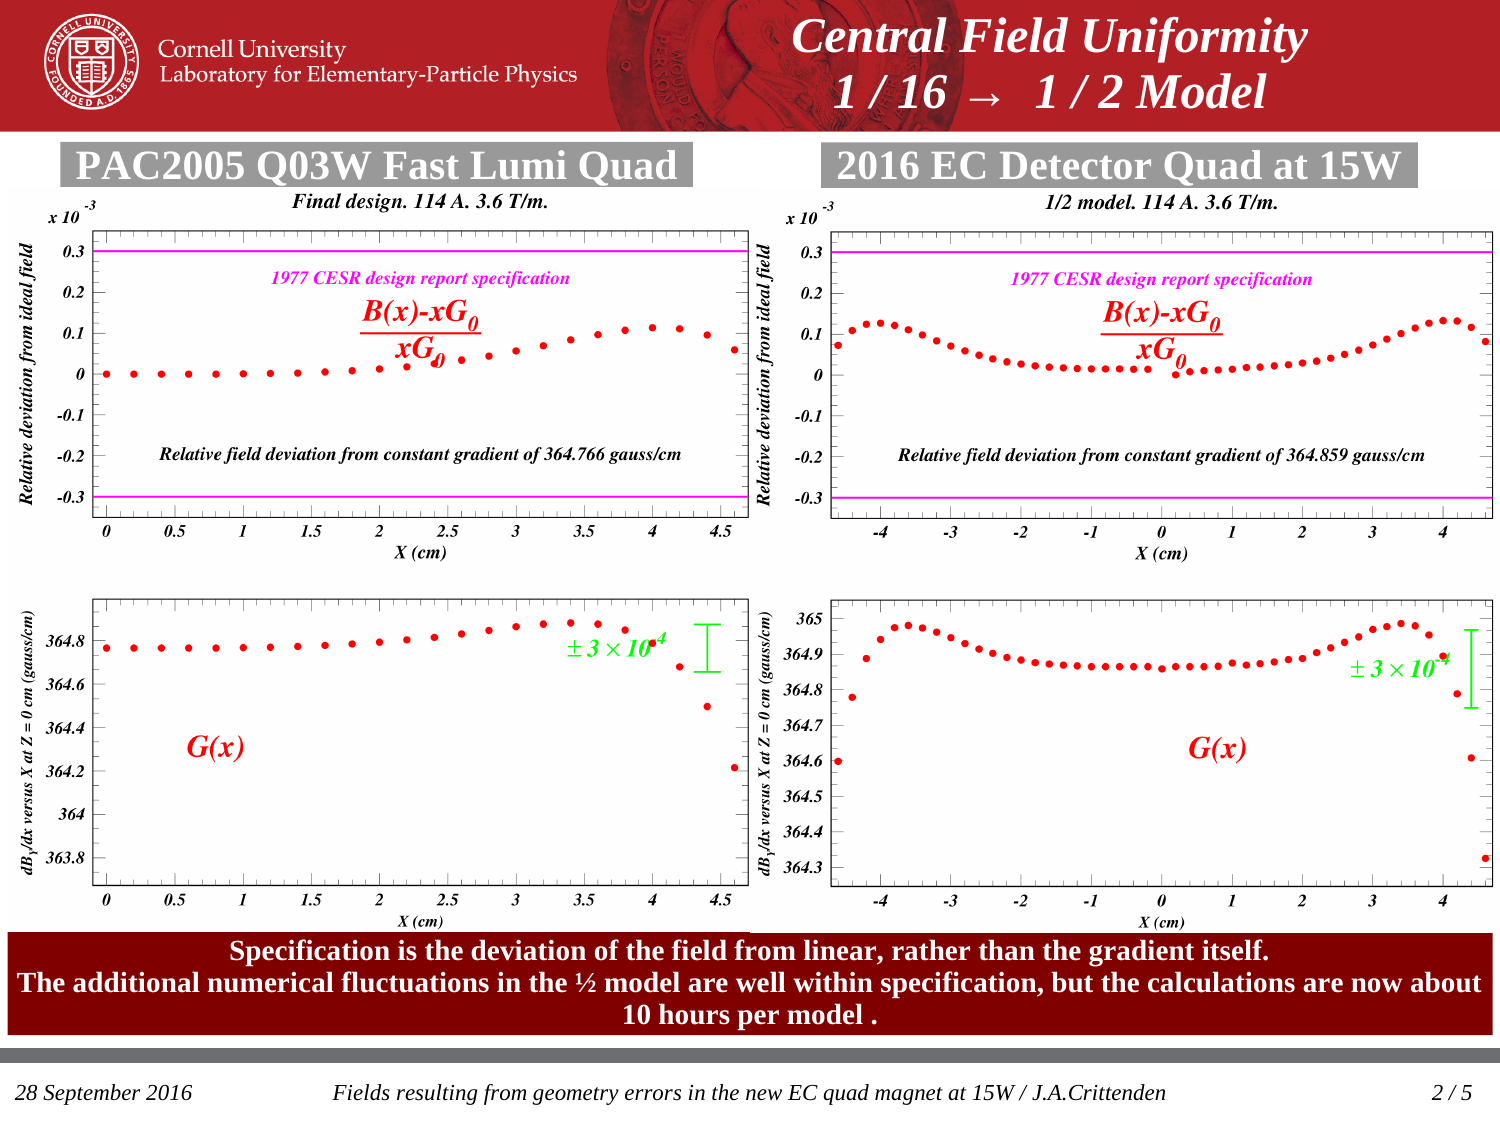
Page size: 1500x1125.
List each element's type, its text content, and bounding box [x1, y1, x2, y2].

text_box Specification is the deviation of the field from linear, rather than the gradient itself. The additional numerical fluctuations in the ½ model are well within specification, but the calculations are now about 10 hours per model . [7, 932, 1493, 1036]
picture [7, 187, 1500, 933]
picture [0, 0, 1500, 132]
title Central Field Uniformity 1 / 16 → 1 / 2 Model [600, 7, 1500, 121]
text_box 2016 EC Detector Quad at 15W [821, 142, 1418, 188]
text_box PAC2005 Q03W Fast Lumi Quad [60, 141, 693, 187]
